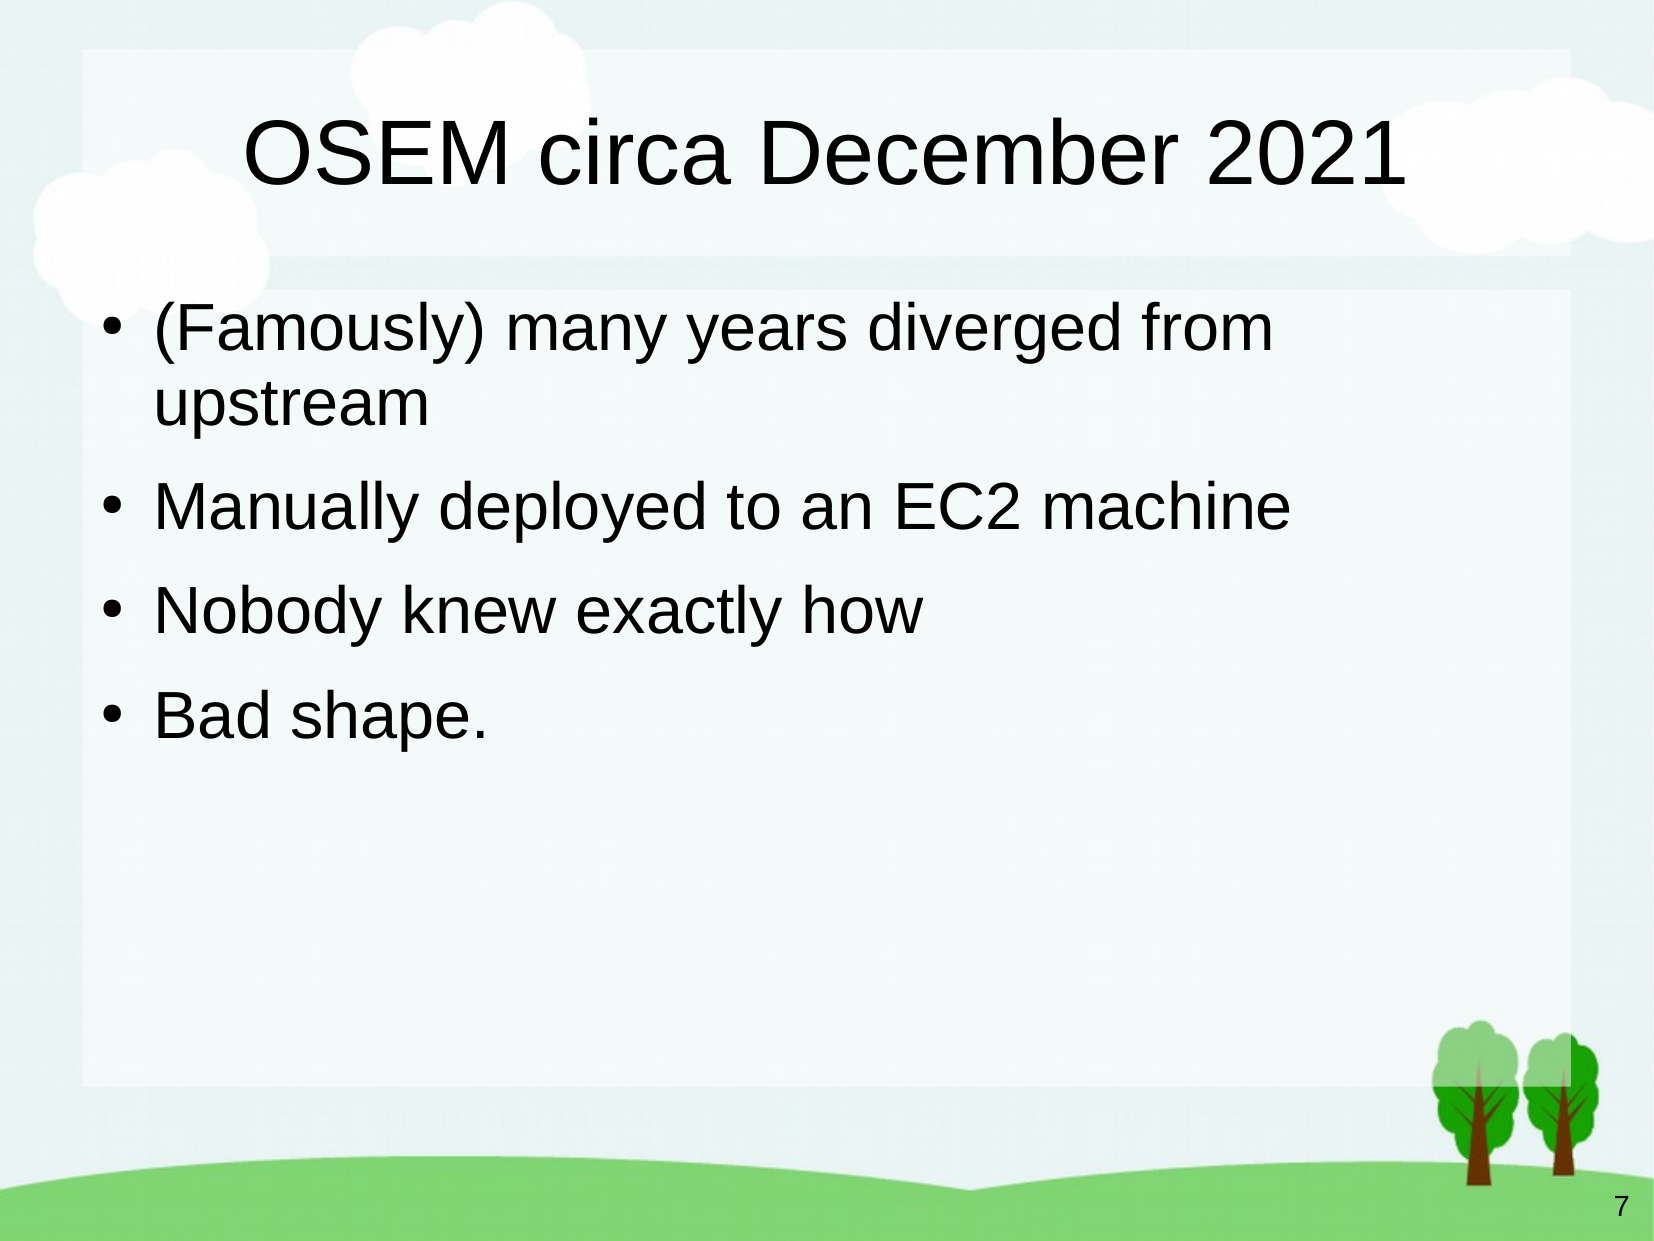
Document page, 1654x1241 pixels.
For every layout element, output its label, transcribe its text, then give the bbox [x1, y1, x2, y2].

picture [0, 0, 1654, 1241]
list (Famously) many years diverged from upstream Manually deployed to an EC2 machine Nobody knew exactly how Bad shape. [82, 290, 1571, 1087]
title OSEM circa December 2021 [82, 49, 1571, 257]
